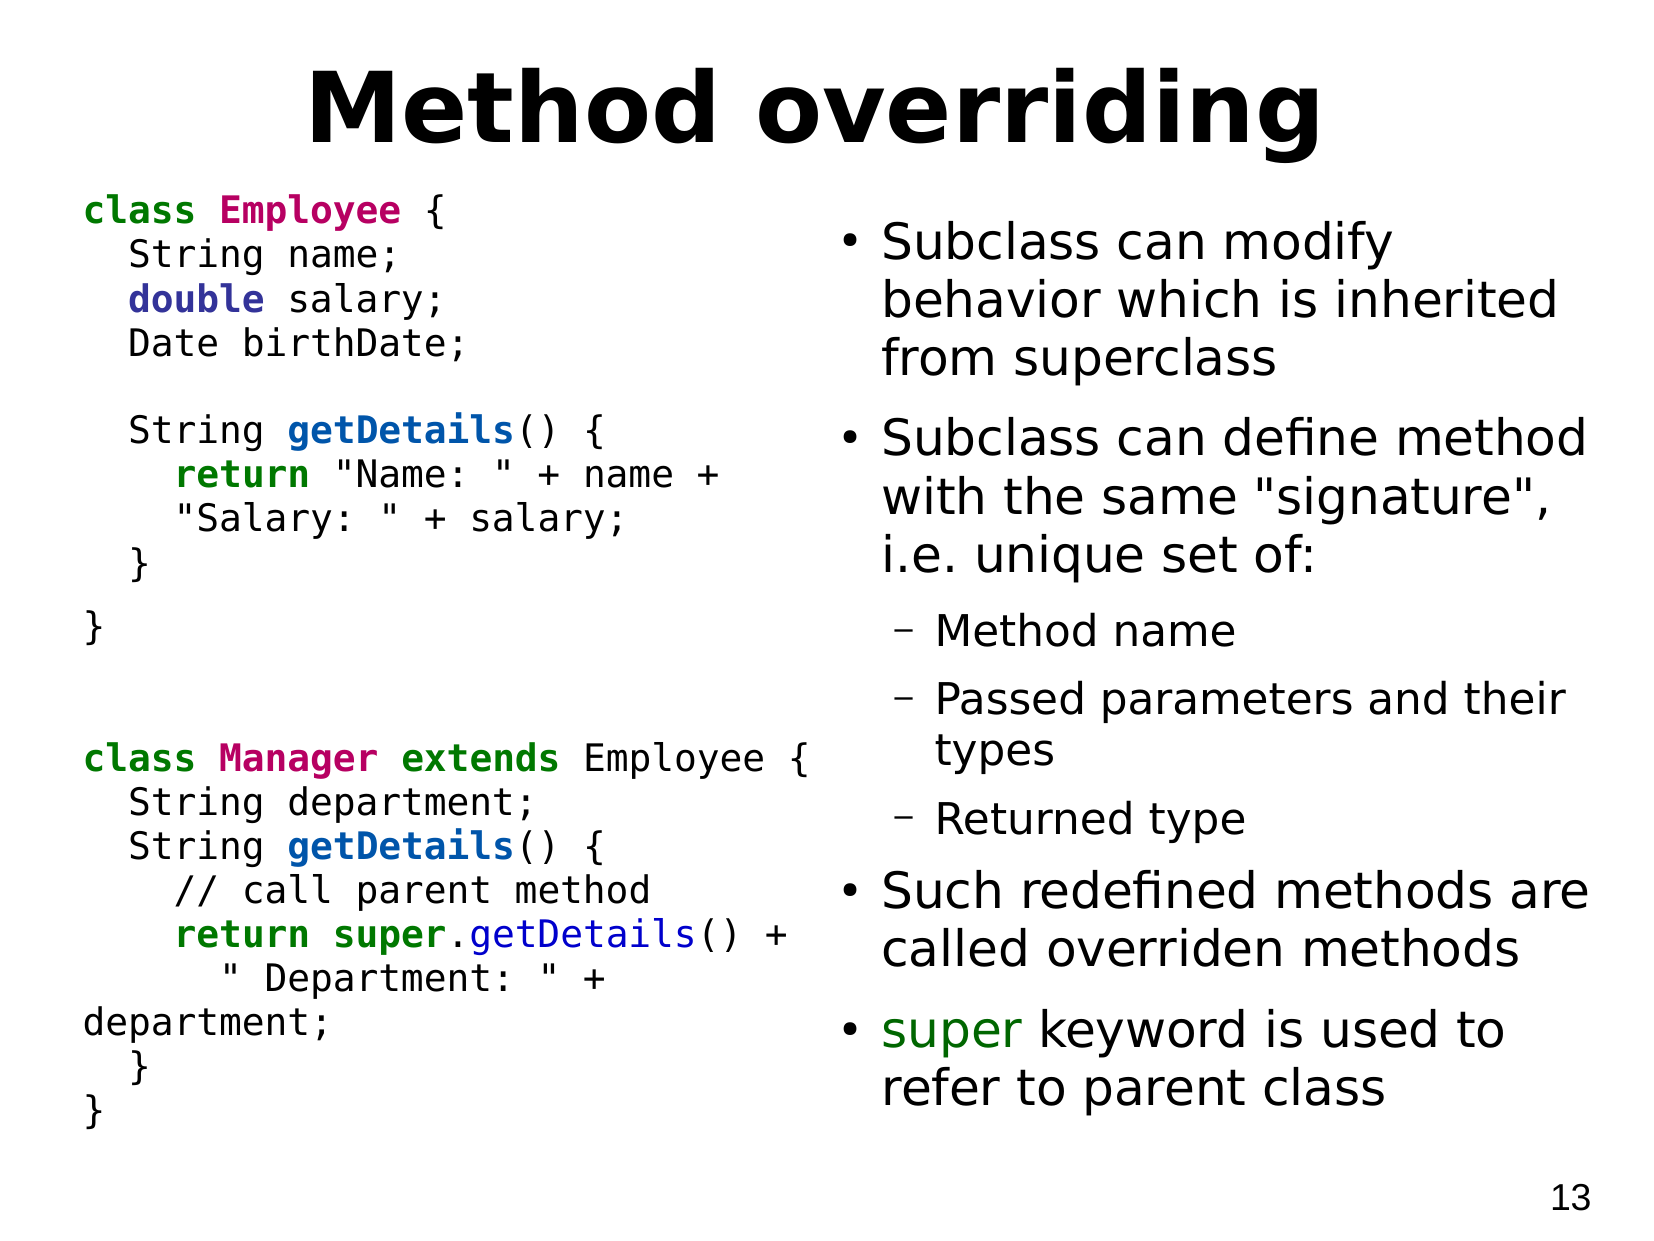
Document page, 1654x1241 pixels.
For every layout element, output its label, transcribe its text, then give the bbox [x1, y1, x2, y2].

title Method overriding [70, 51, 1559, 166]
list Subclass can modify behavior which is inherited from superclass Subclass can define method with the same "signature", i.e. unique set of: Method name Passed parameters and their types Returned type Such redefined methods are called overriden methods super keyword is used to refer to parent class [828, 212, 1592, 1193]
list class Employee { String name; double salary; Date birthDate; String getDetails() { return "Name: " + name + "Salary: " + salary; } } class Manager extends Employee { String department; String getDetails() { // call parent method return super.getDetails() + " Department: " + department; } } [82, 188, 813, 1222]
